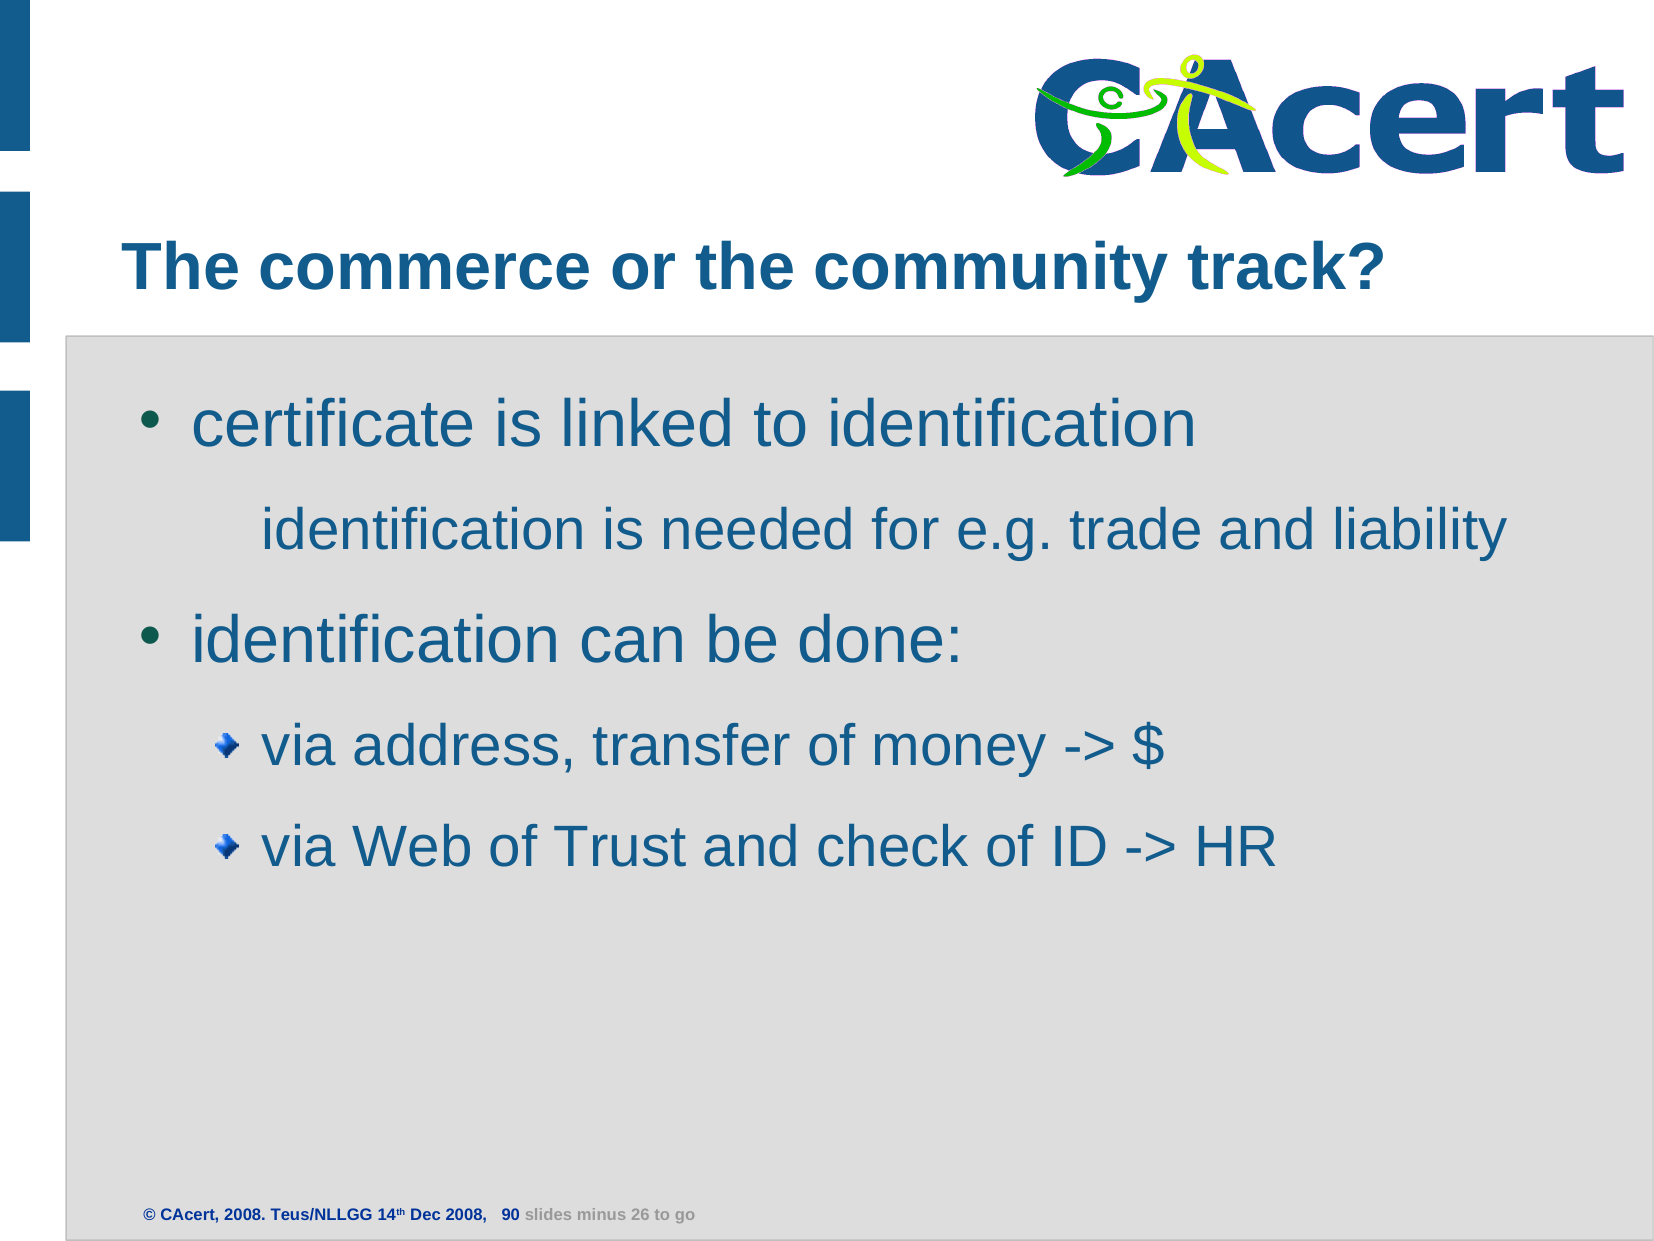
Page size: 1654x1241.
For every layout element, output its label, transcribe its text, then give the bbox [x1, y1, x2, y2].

picture [1033, 53, 1625, 178]
title The commerce or the community track? [121, 177, 1533, 315]
list certificate is linked to identification identification is needed for e.g. trade and liability identification can be done: via address, transfer of money -> $ via Web of Trust and check of ID -> HR [121, 344, 1594, 1238]
